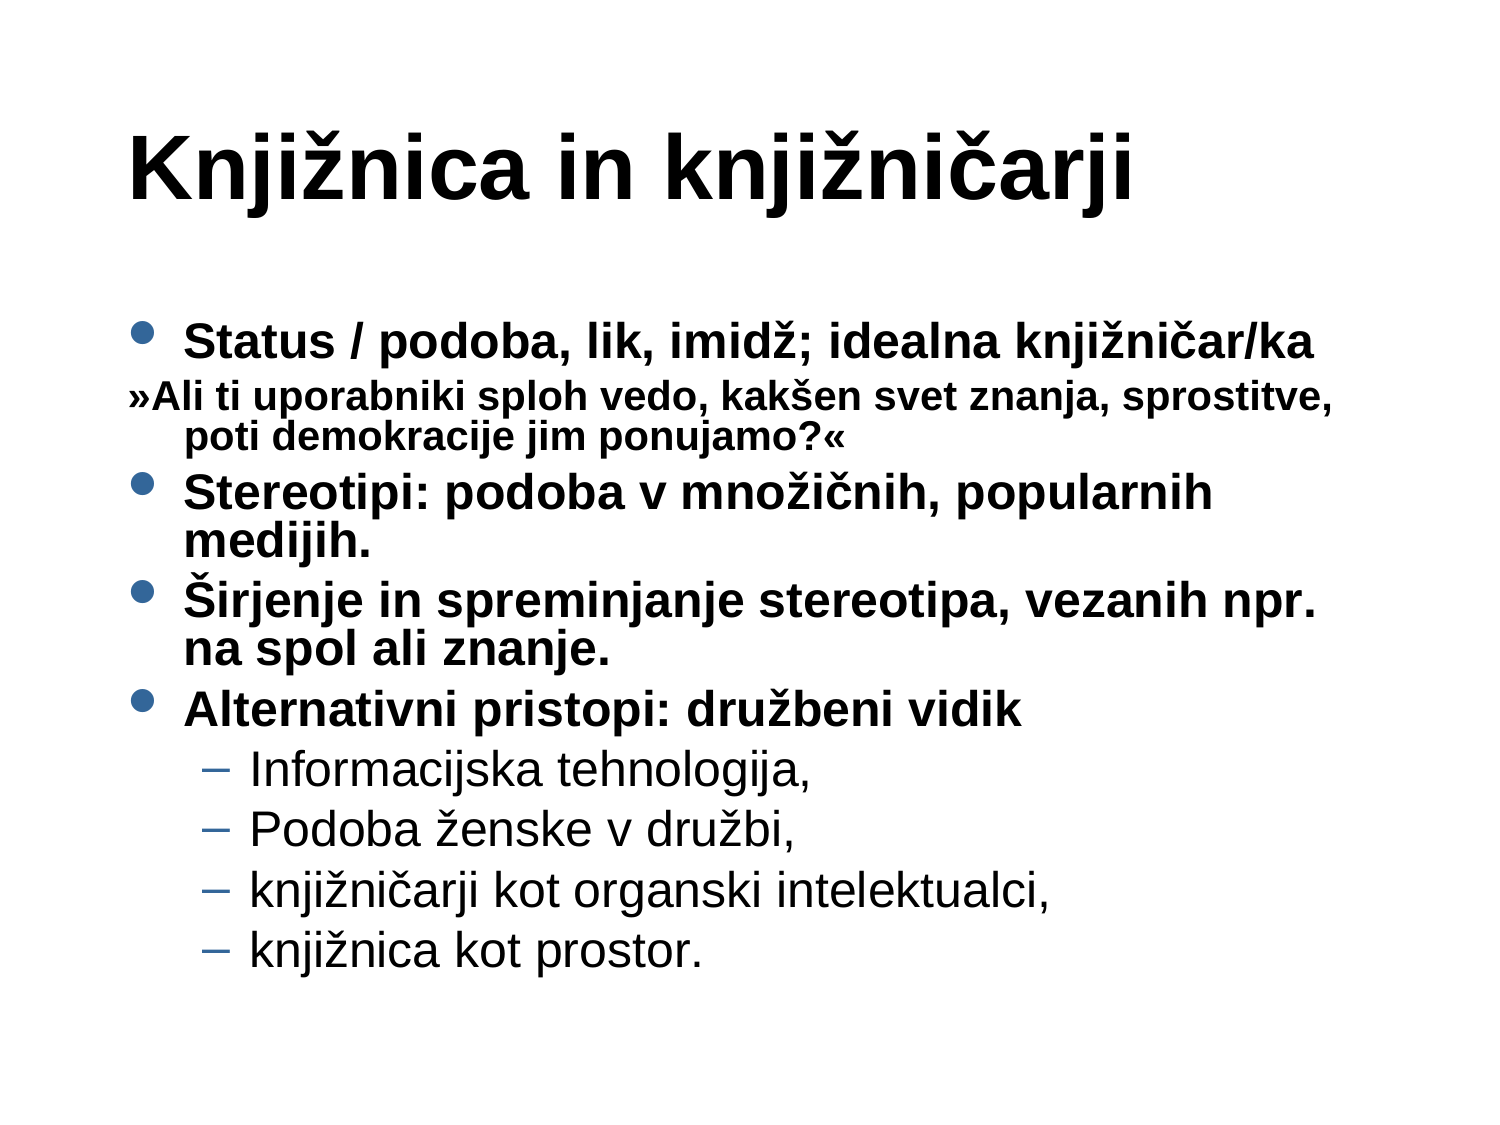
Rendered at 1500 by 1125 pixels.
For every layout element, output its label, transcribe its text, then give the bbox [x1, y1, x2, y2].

title Knjižnica in knjižničarji [112, 37, 1388, 225]
list Status / podoba, lik, imidž; idealna knjižničar/ka »Ali ti uporabniki sploh vedo, kakšen svet znanja, sprostitve, poti demokracije jim ponujamo?« Stereotipi: podoba v množičnih, popularnih medijih. Širjenje in spreminjanje stereotipa, vezanih npr. na spol ali znanje. Alternativni pristopi: družbeni vidik Informacijska tehnologija, Podoba ženske v družbi, knjižničarji kot organski intelektualci, knjižnica kot prostor. [112, 312, 1388, 988]
